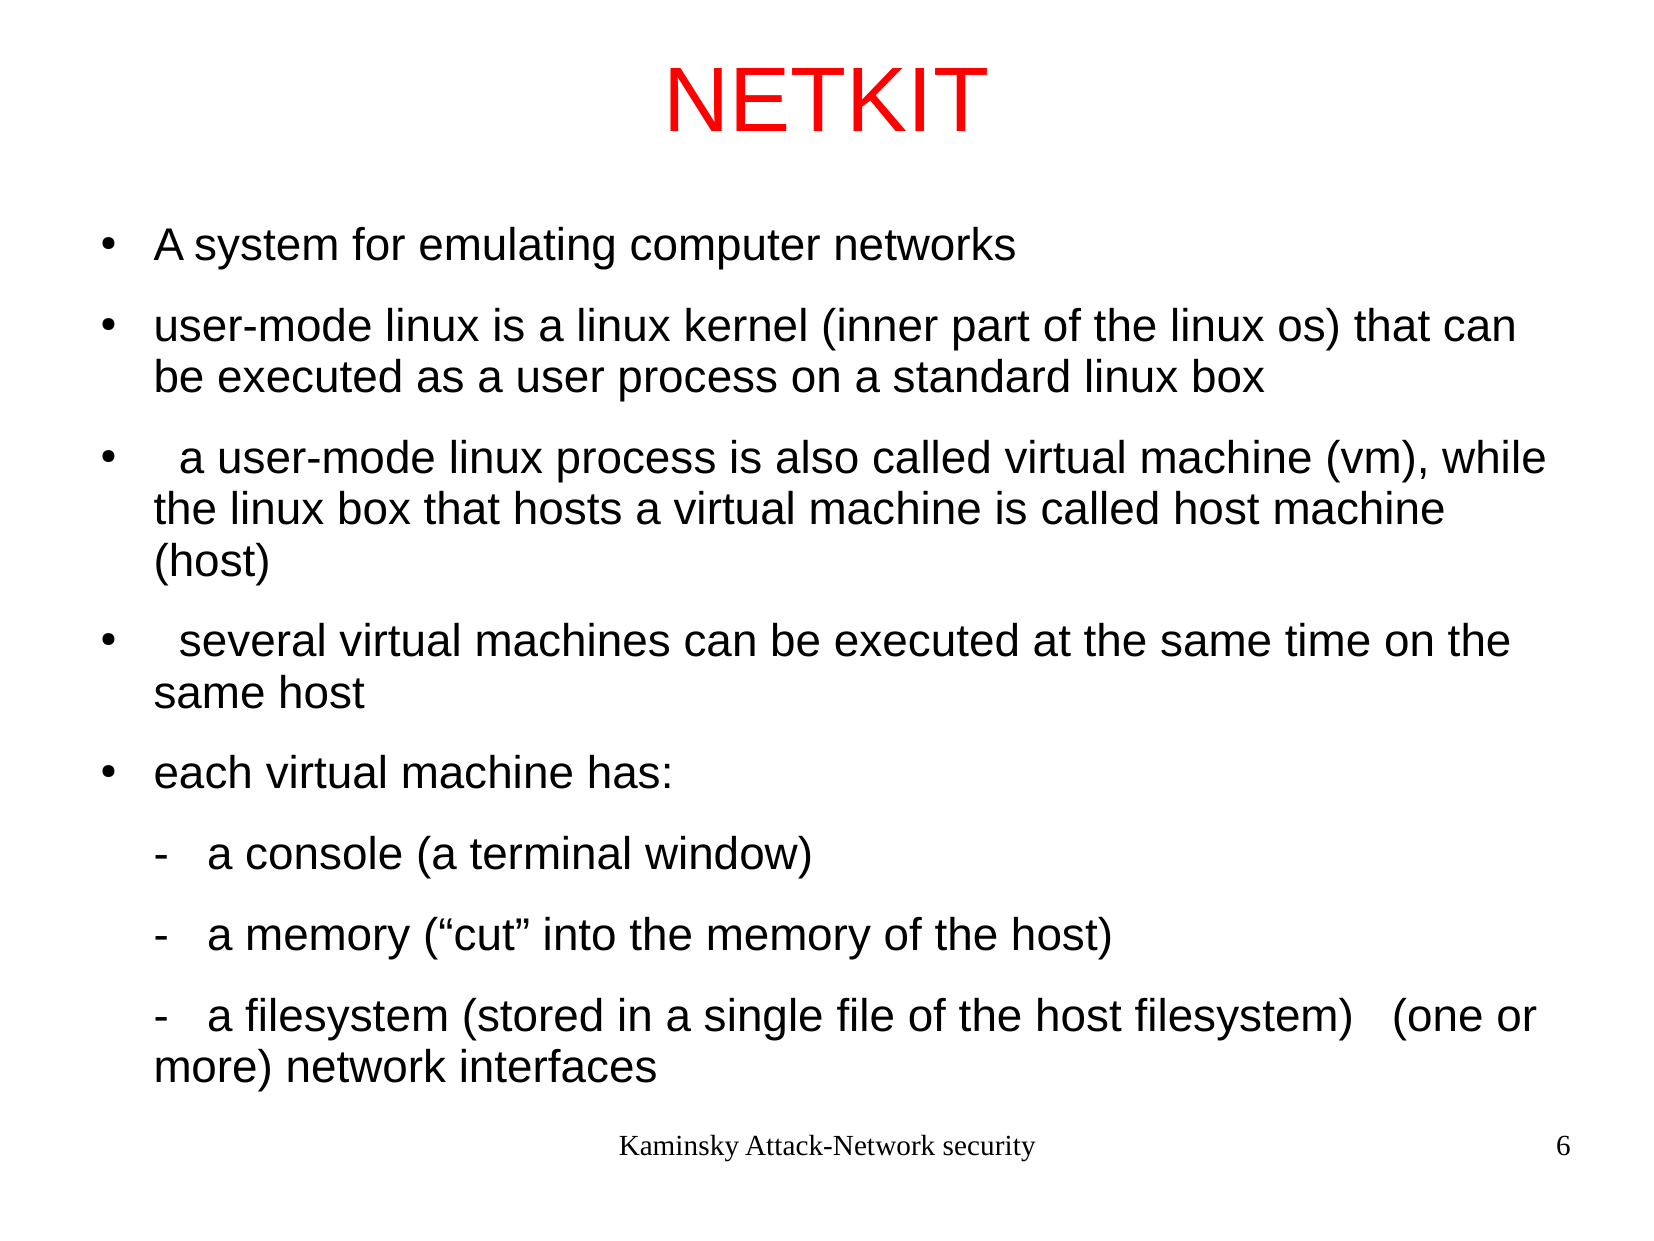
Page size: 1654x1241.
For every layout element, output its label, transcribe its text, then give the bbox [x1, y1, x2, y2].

title NETKIT [82, 0, 1571, 204]
list A system for emulating computer networks user-mode linux is a linux kernel (inner part of the linux os) that can be executed as a user process on a standard linux box a user-mode linux process is also called virtual machine (vm), while the linux box that hosts a virtual machine is called host machine (host) several virtual machines can be executed at the same time on the same host each virtual machine has: - a console (a terminal window) - a memory (“cut” into the memory of the host) - a filesystem (stored in a single file of the host filesystem) (one or more) network interfaces [82, 219, 1571, 1093]
